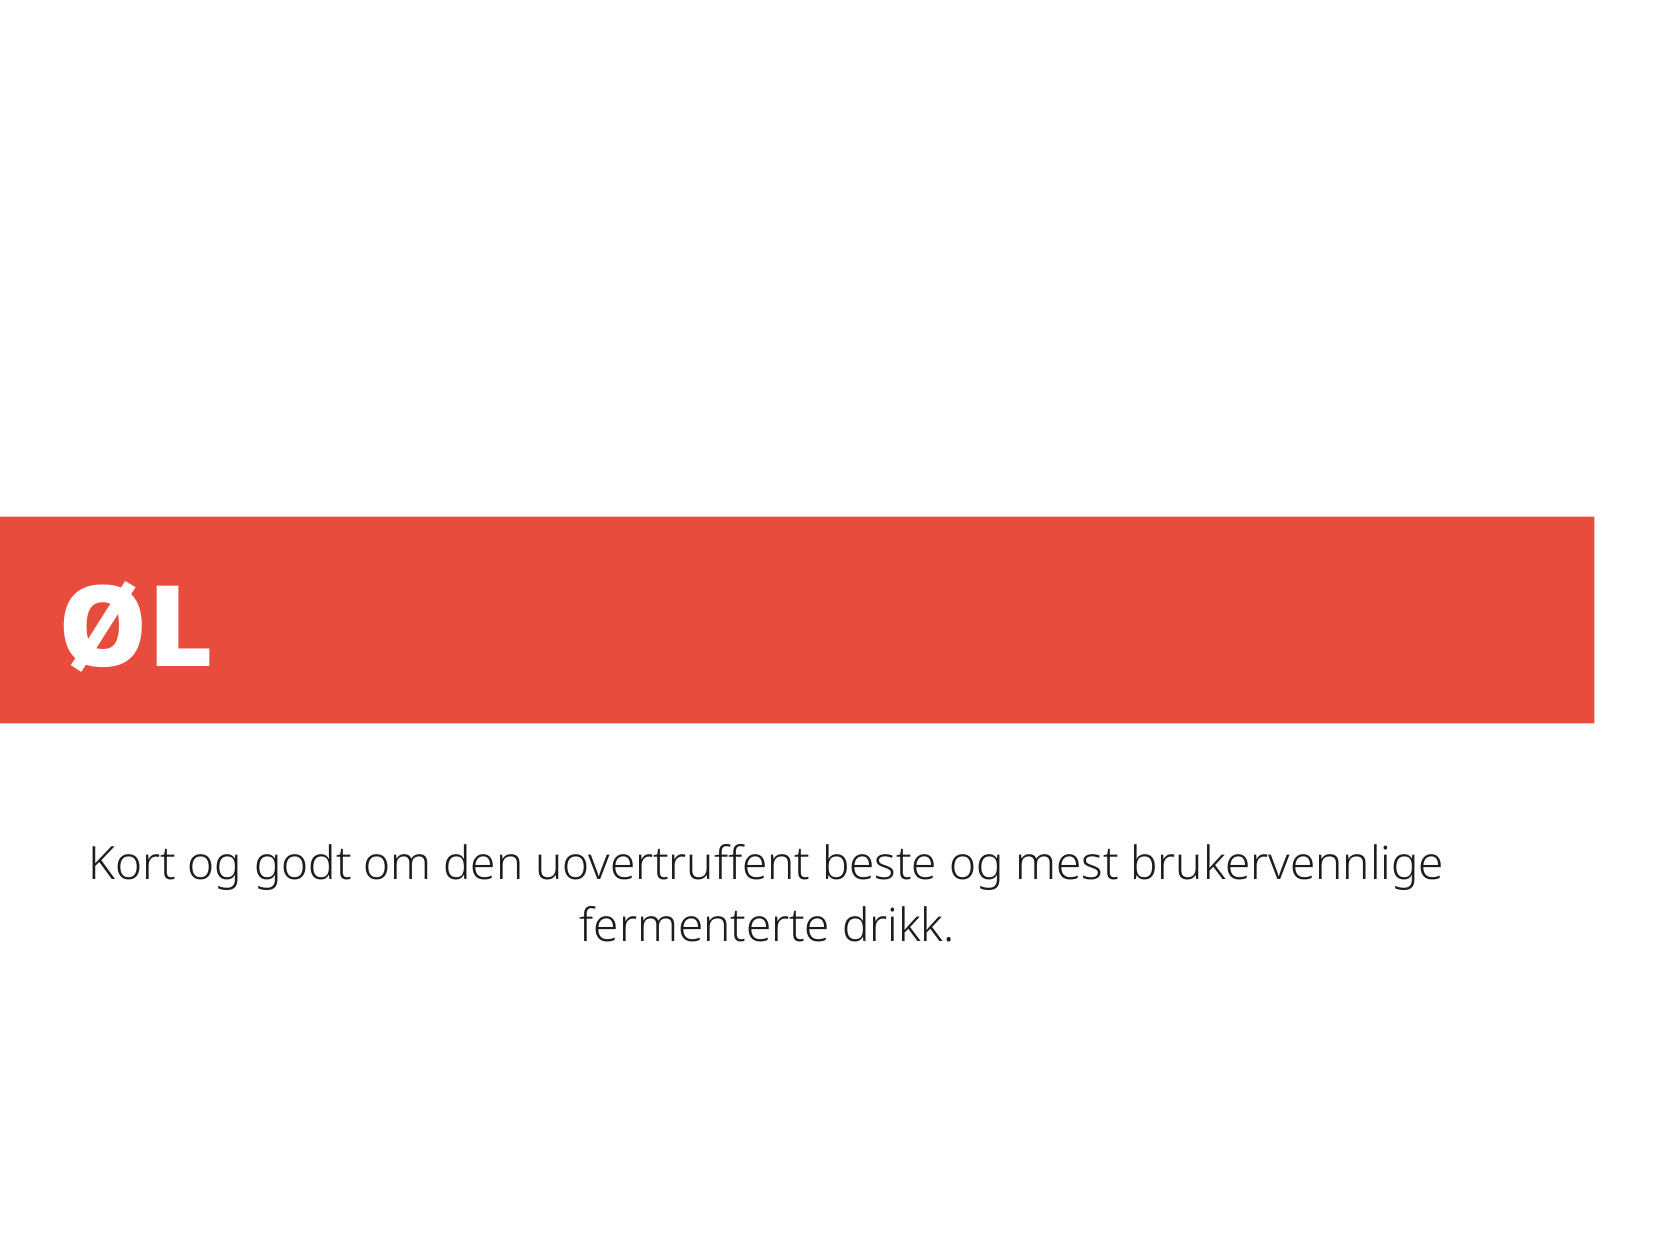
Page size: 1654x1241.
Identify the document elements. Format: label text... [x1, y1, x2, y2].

subtitle Kort og godt om den uovertruffent beste og mest brukervennlige fermenterte drikk. [88, 767, 1595, 1182]
title ØL [59, 546, 1595, 694]
